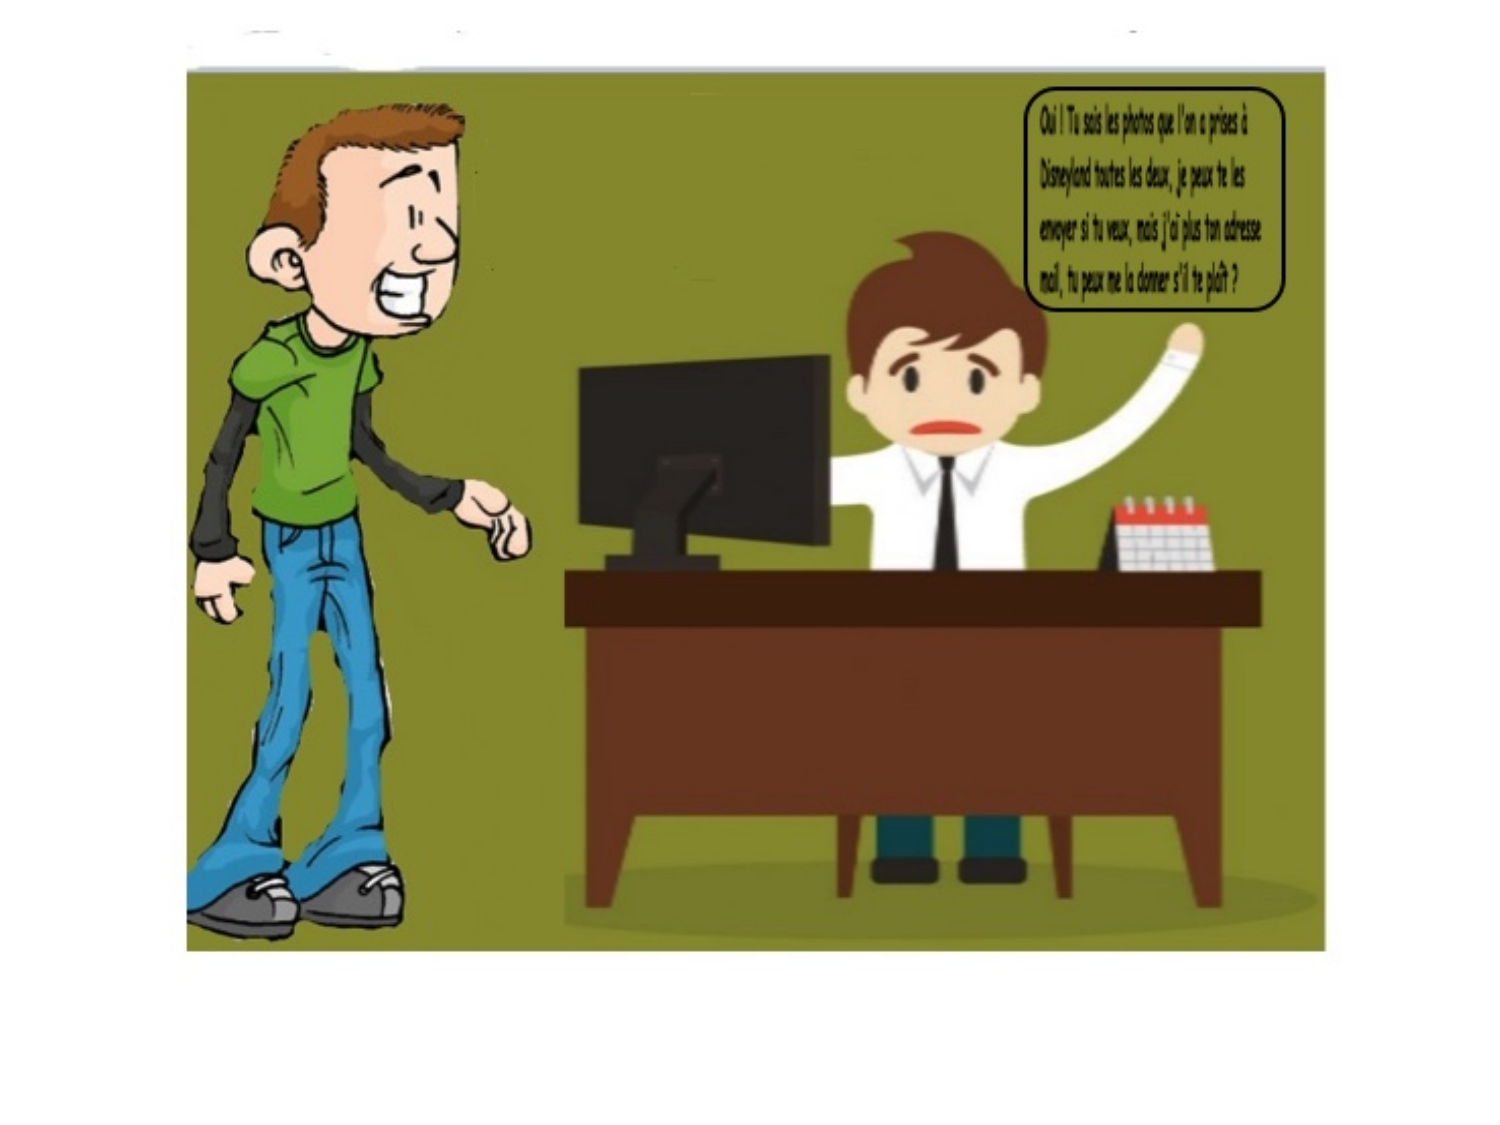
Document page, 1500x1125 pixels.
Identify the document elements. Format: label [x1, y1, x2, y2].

picture [106, 23, 1406, 1016]
